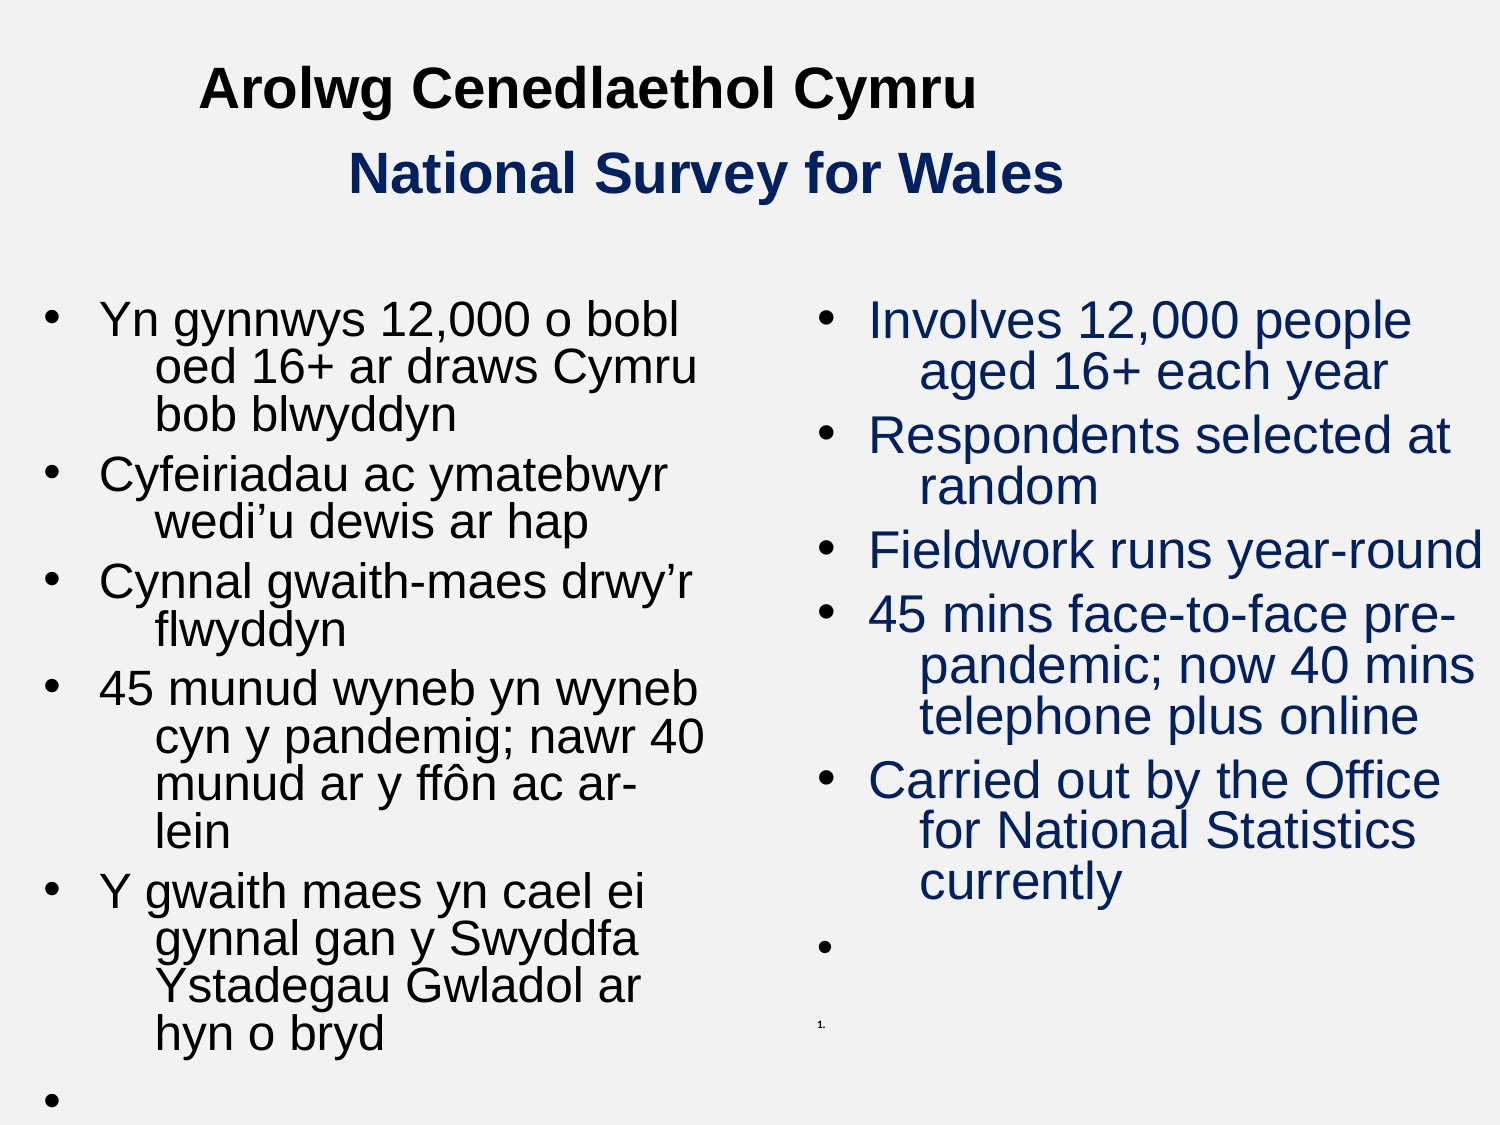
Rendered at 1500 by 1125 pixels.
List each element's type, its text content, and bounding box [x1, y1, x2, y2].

text_box Arolwg Cenedlaethol Cymru National Survey for Wales [183, 42, 1258, 208]
text_box Involves 12,000 people aged 16+ each year Respondents selected at random Fieldwork runs year-round 45 mins face-to-face pre-pandemic; now 40 mins telephone plus online Carried out by the Office for National Statistics currently [802, 290, 1500, 1071]
list Yn gynnwys 12,000 o bobl oed 16+ ar draws Cymru bob blwyddyn Cyfeiriadau ac ymatebwyr wedi’u dewis ar hap Cynnal gwaith-maes drwy’r flwyddyn 45 munud wyneb yn wyneb cyn y pandemig; nawr 40 munud ar y ffôn ac ar-lein Y gwaith maes yn cael ei gynnal gan y Swyddfa Ystadegau Gwladol ar hyn o bryd [28, 290, 727, 1071]
